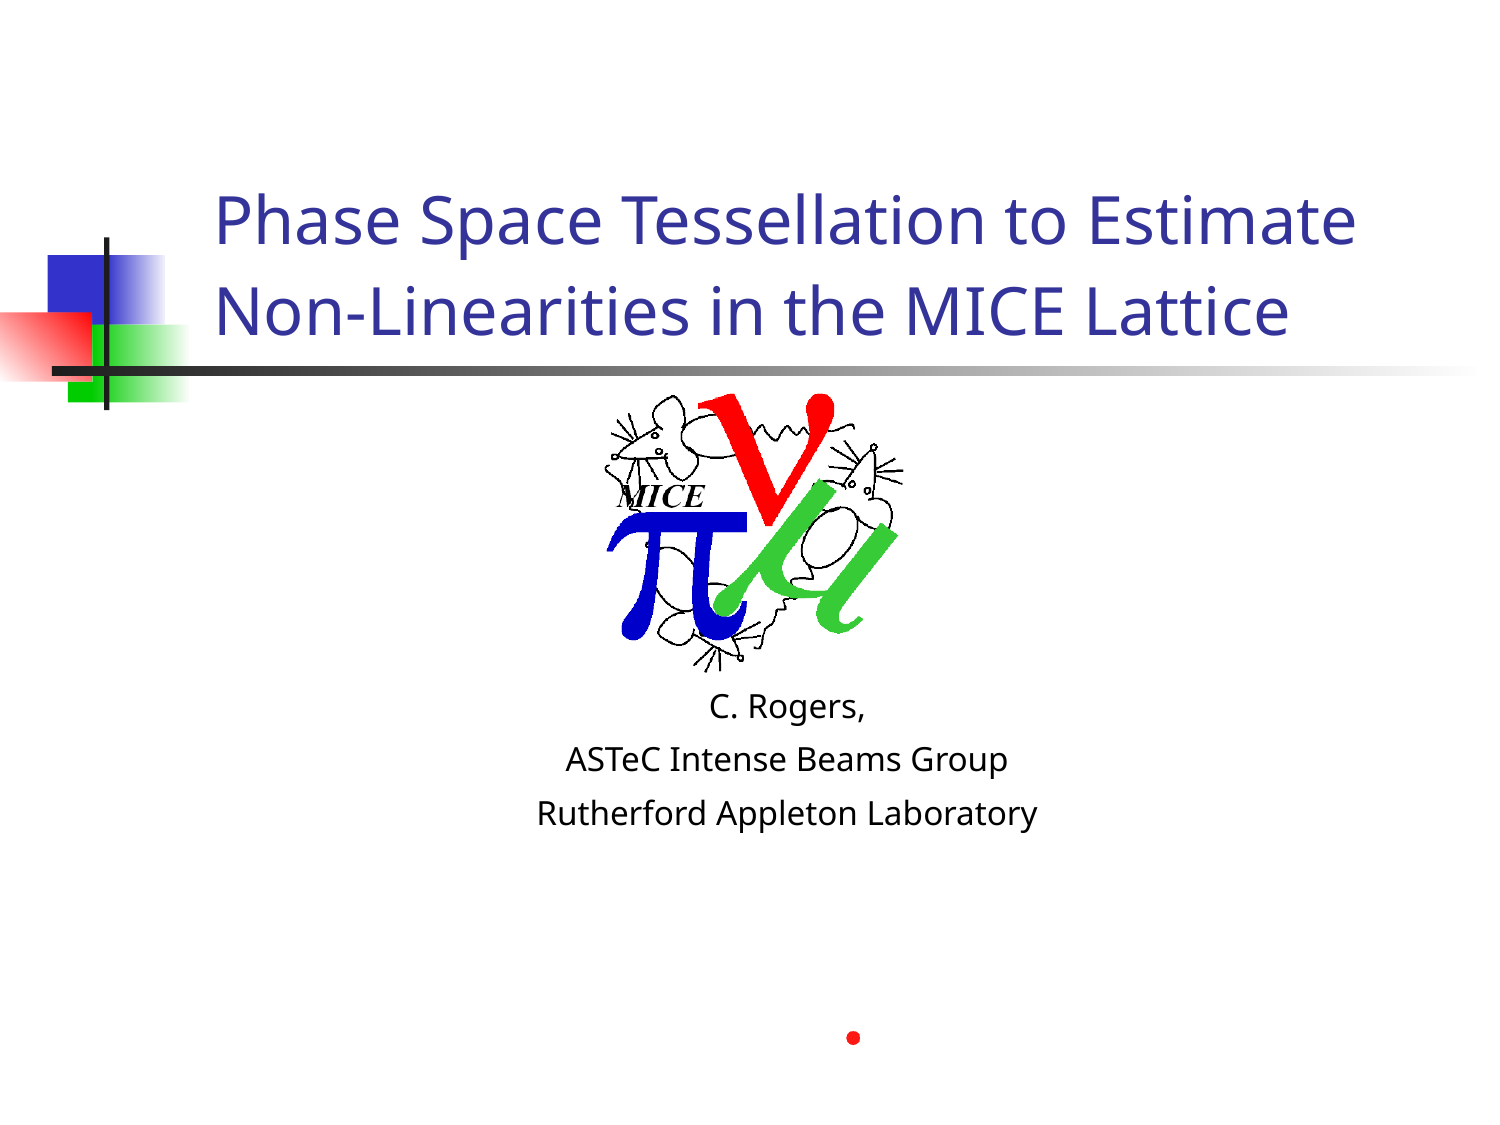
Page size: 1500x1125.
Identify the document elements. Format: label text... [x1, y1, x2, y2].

subtitle C. Rogers, ASTeC Intense Beams Group Rutherford Appleton Laboratory [225, 674, 1276, 925]
picture [662, 962, 870, 1081]
picture [575, 376, 930, 674]
title Phase Space Tessellation to Estimate Non-Linearities in the MICE Lattice [198, 159, 1474, 363]
